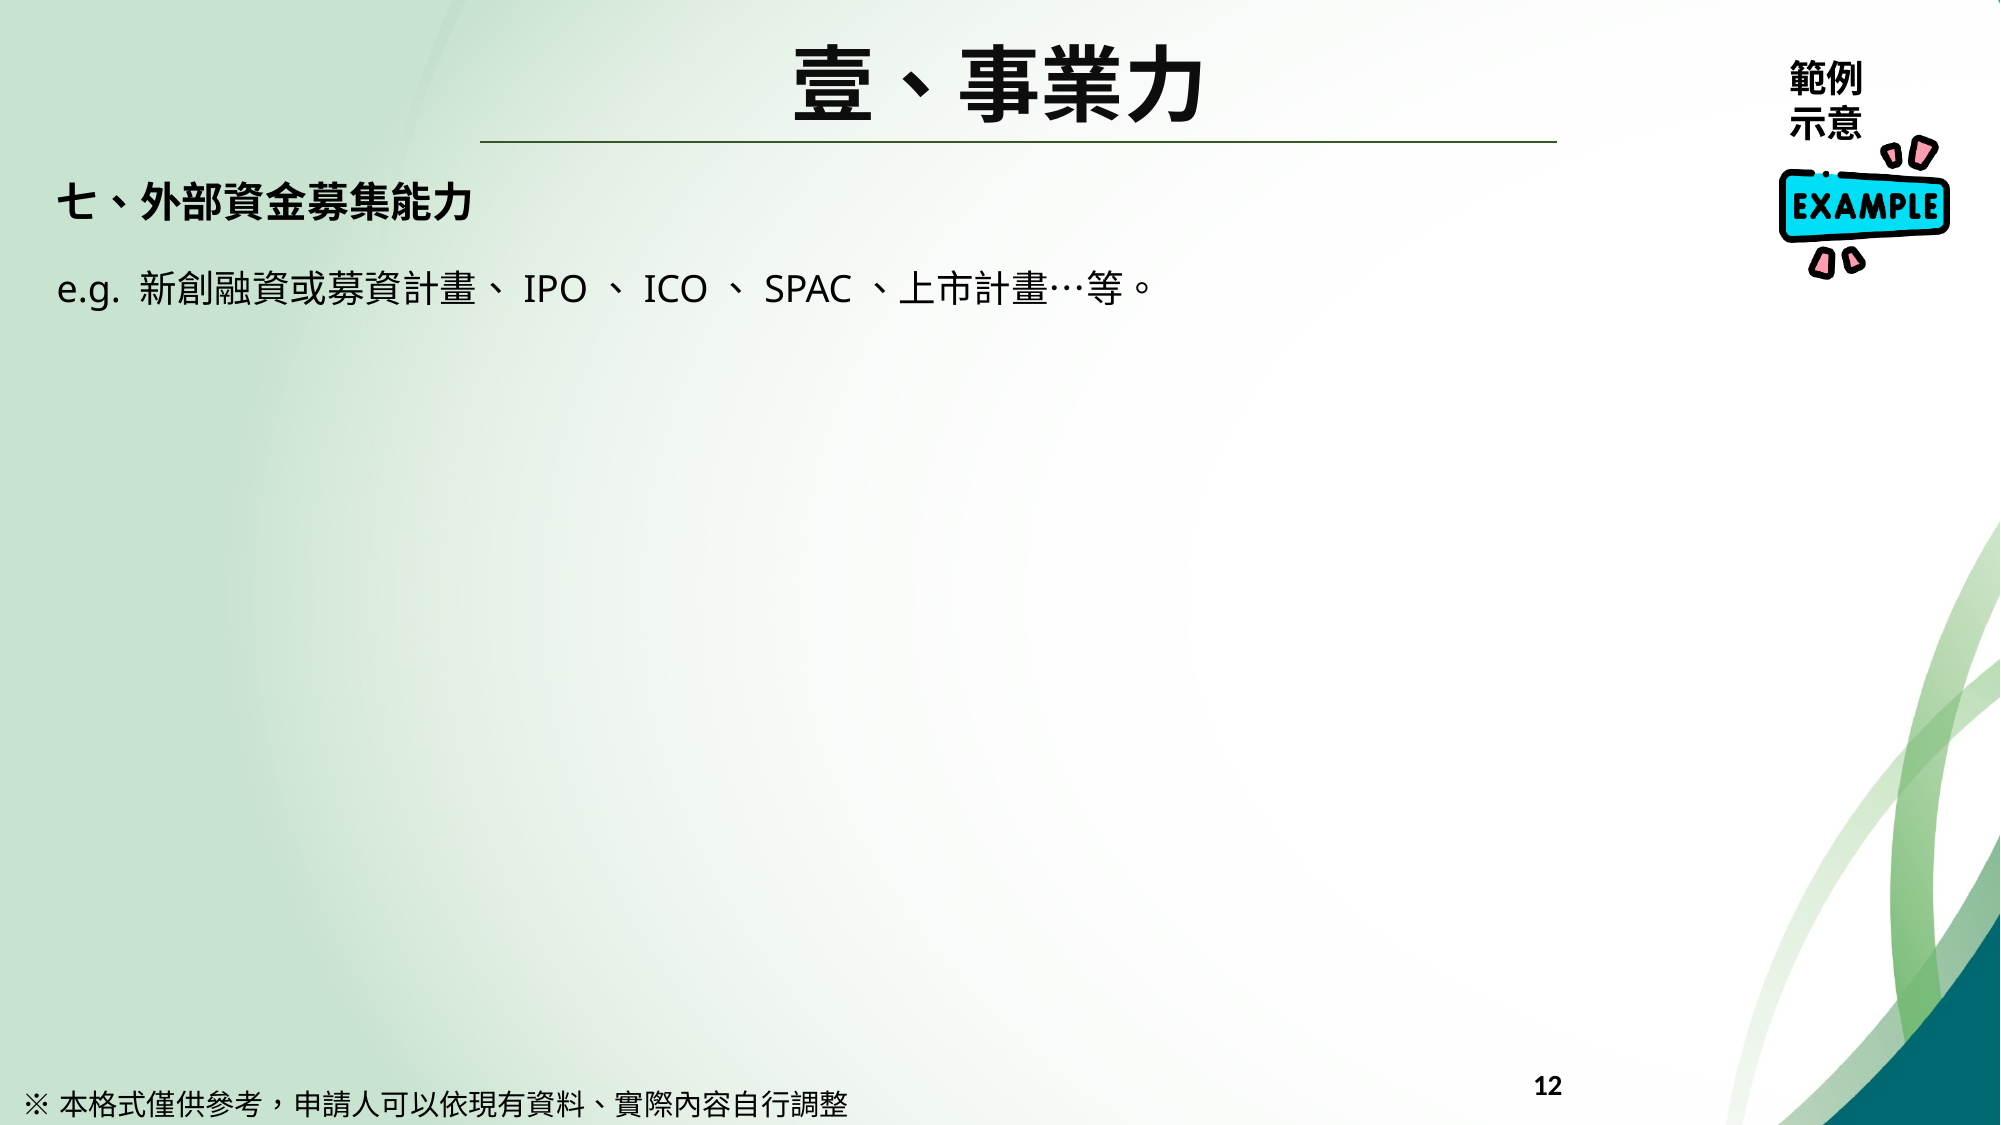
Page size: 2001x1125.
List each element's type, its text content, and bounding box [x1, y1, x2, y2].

text_box e.g. 新創融資或募資計畫、IPO、ICO、SPAC、上市計畫…等。 [41, 257, 1662, 318]
text_box ※本格式僅供參考，申請人可以依現有資料、實際內容自行調整 [7, 1067, 859, 1125]
title 壹、事業力 [3, 36, 1996, 139]
text_box 11 [1518, 1053, 1969, 1114]
text_box 七、外部資金募集能力 [41, 168, 1662, 234]
picture [1779, 139, 1950, 293]
